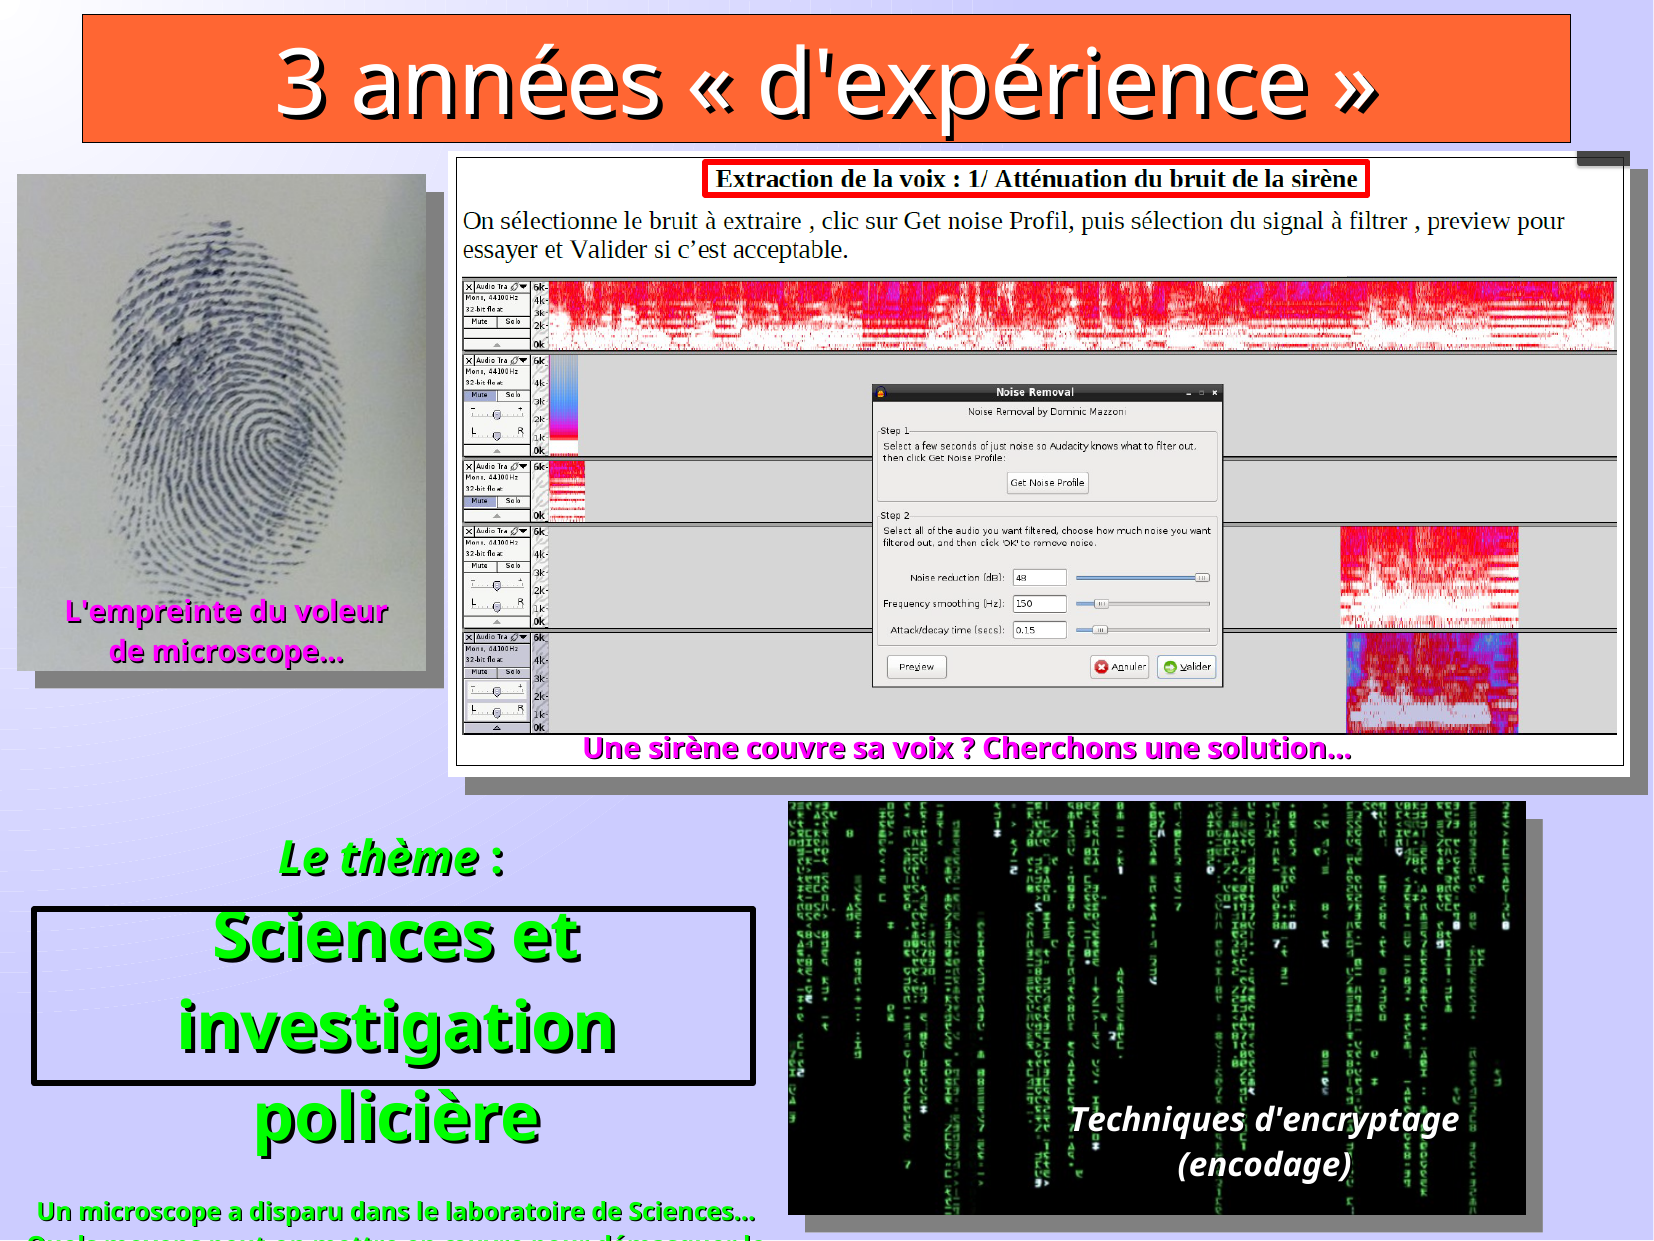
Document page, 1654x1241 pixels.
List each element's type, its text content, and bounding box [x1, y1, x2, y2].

text_box Le thème : Sciences et investigation policière Un microscope a disparu dans le laboratoire de Sciences... Quels moyens peut-on mettre en œuvre pour démasquer le voleur et éviter que cela ne se reproduise ? [10, 817, 783, 1223]
text_box Une sirène couvre sa voix ? Cherchons une solution... [422, 719, 1512, 776]
picture [17, 174, 426, 671]
text_box Techniques d'encryptage (encodage) [1019, 1088, 1511, 1197]
picture [448, 151, 1630, 777]
picture [788, 801, 1526, 1215]
title 3 années « d'expérience » [82, 14, 1571, 143]
text_box L'empreinte du voleur de microscope... [28, 583, 425, 680]
